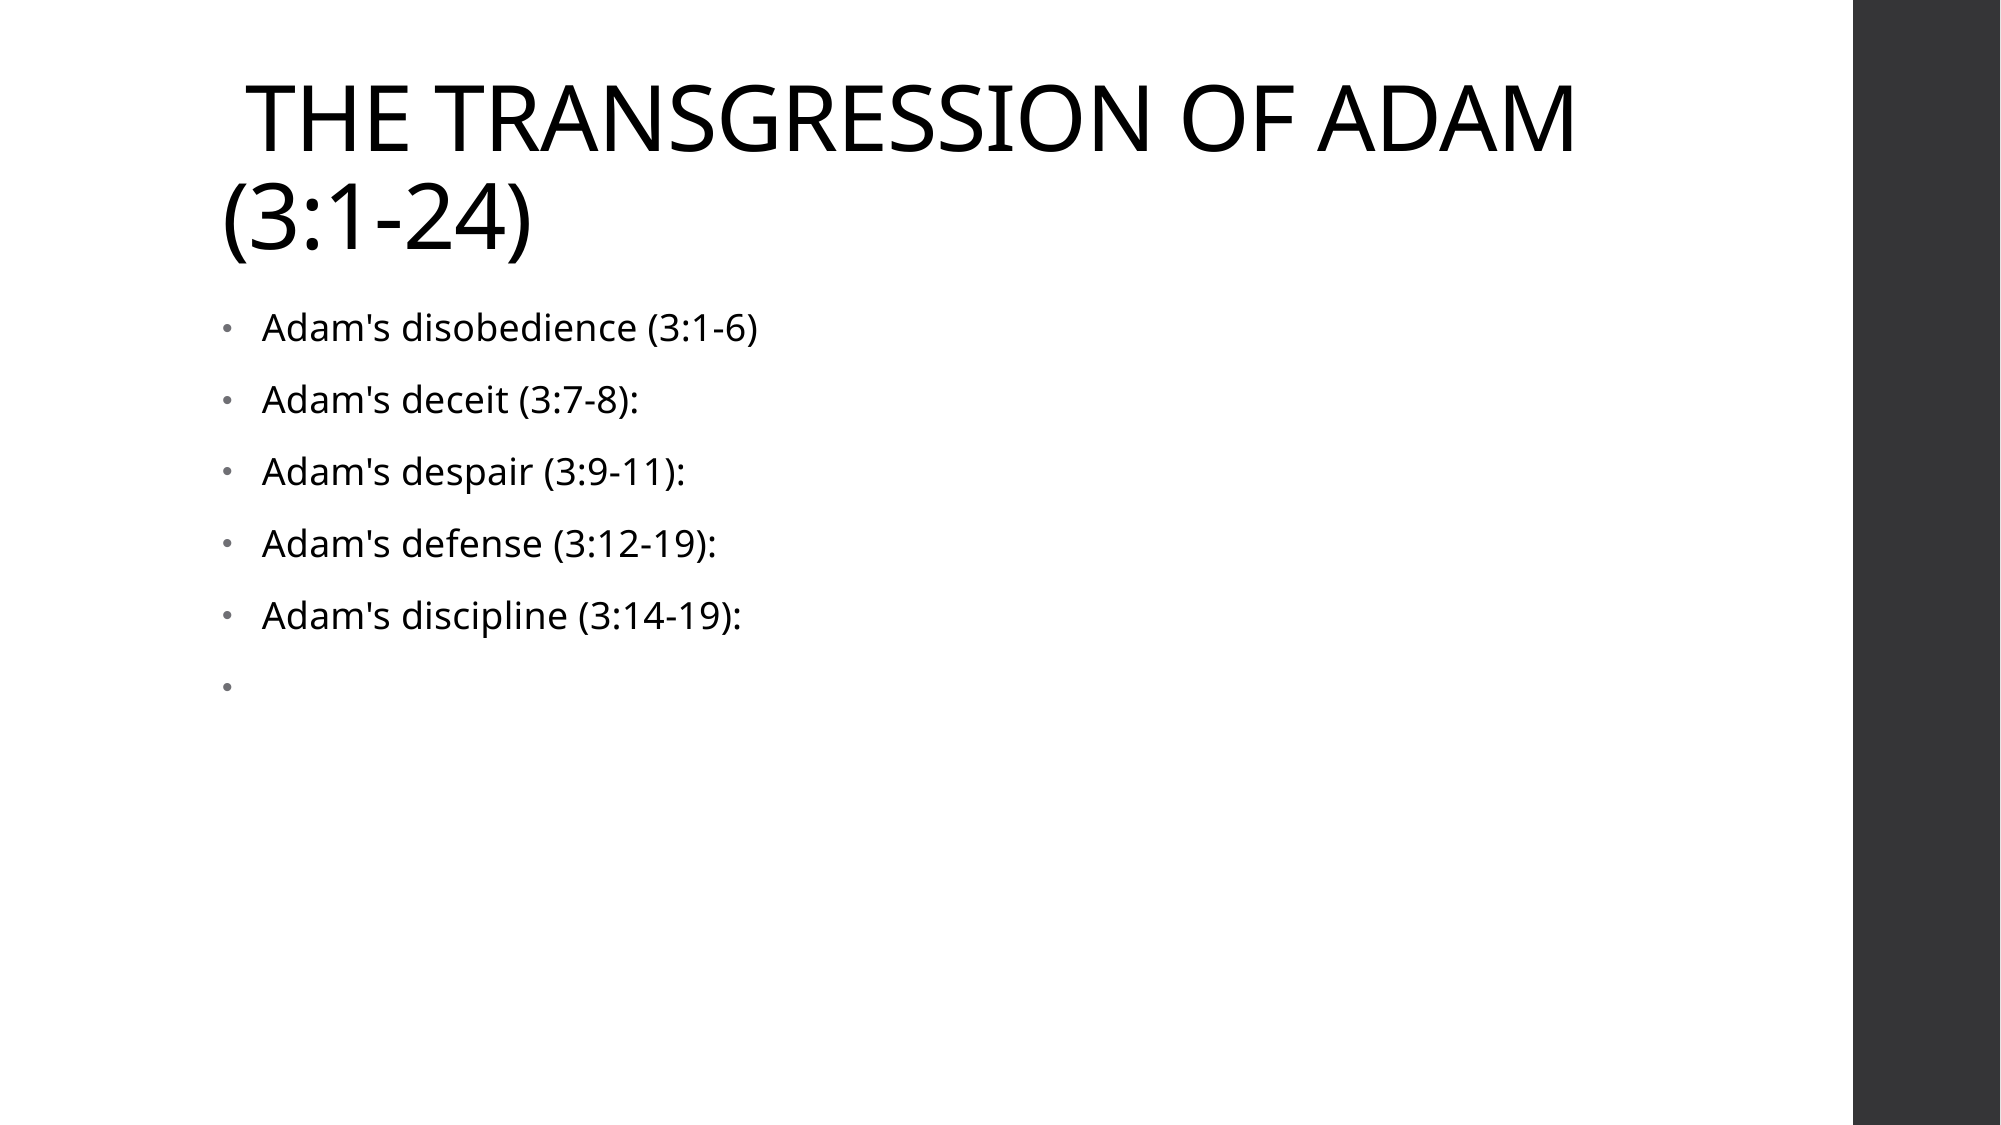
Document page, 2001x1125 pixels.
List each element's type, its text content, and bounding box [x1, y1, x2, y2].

title THE TRANSGRESSION OF ADAM (3:1-24) [206, 60, 1797, 278]
list Adam's disobedience (3:1-6) Adam's deceit (3:7-8): Adam's despair (3:9-11): Adam's defense (3:12-19): Adam's discipline (3:14-19): [206, 299, 1617, 1014]
